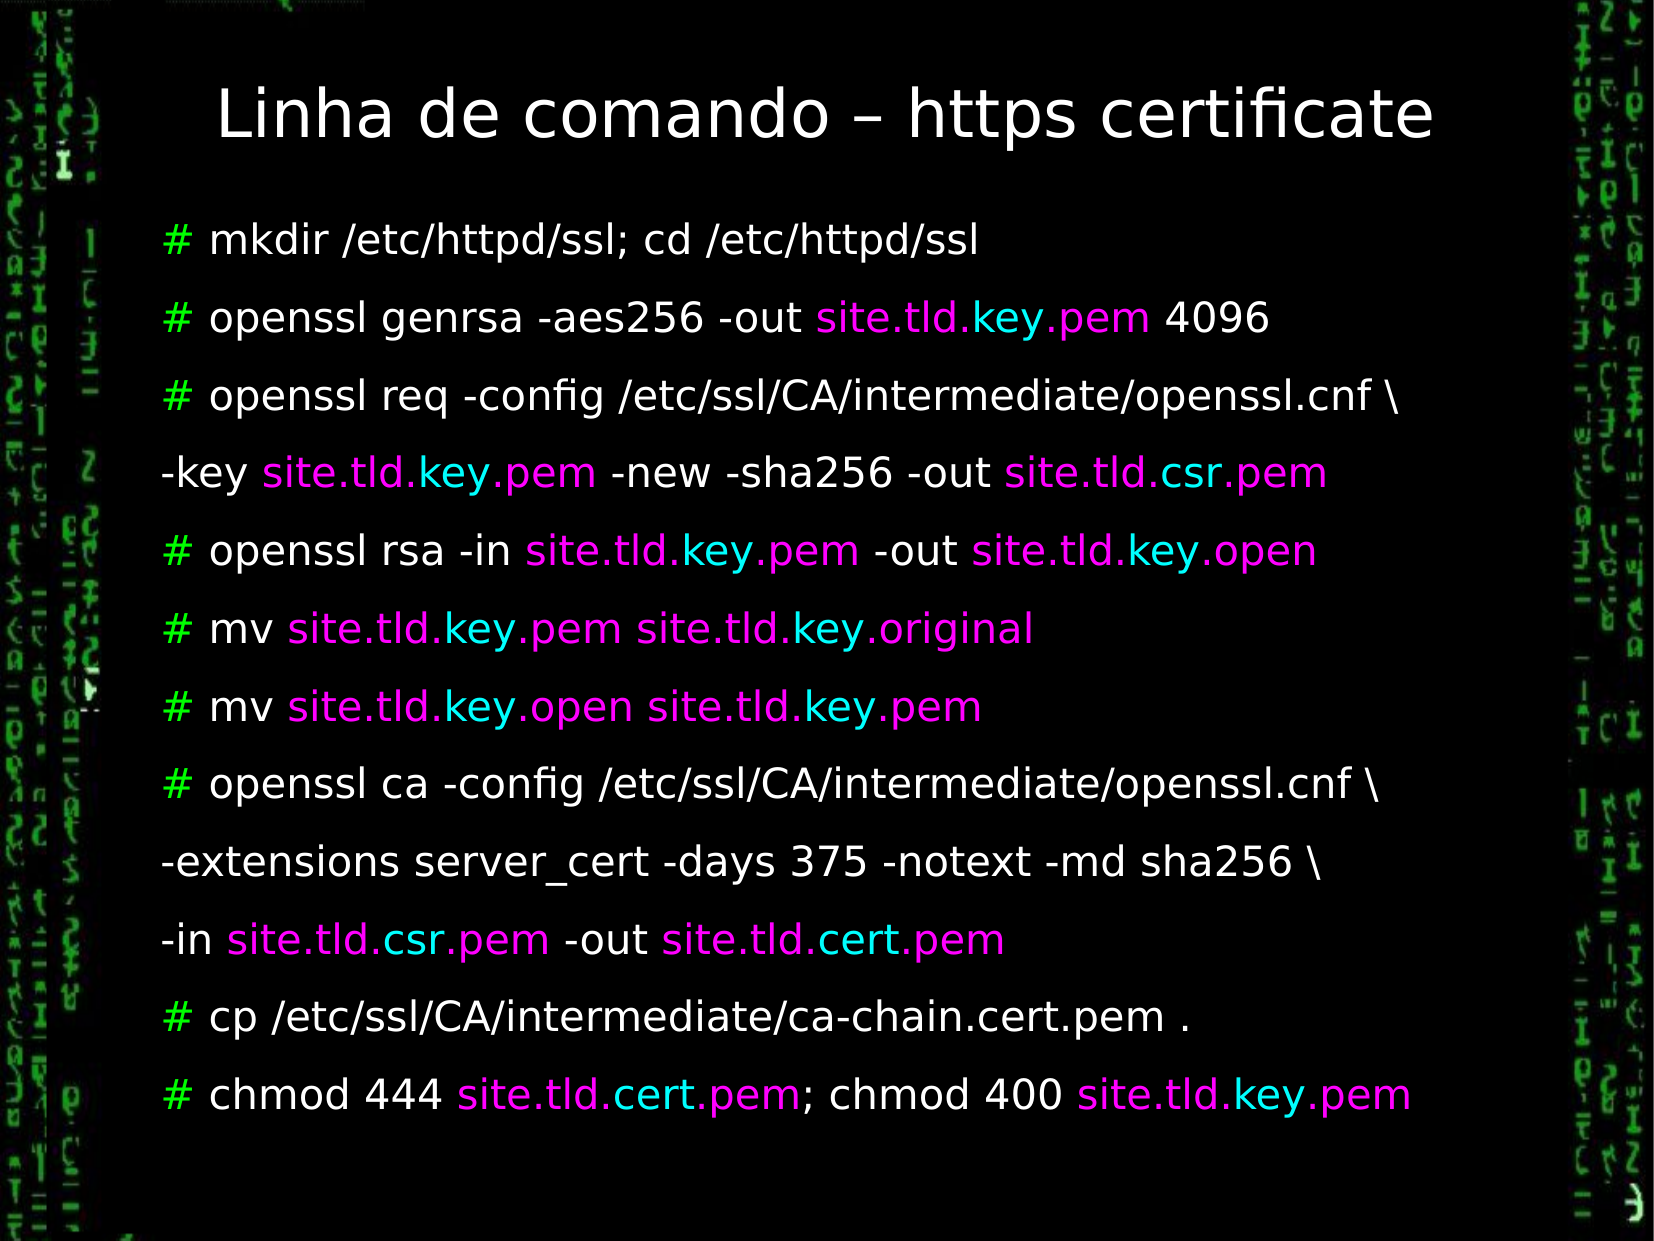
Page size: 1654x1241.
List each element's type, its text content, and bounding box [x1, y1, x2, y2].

title Linha de comando – https certificate [82, 49, 1571, 181]
list # mkdir /etc/httpd/ssl; cd /etc/httpd/ssl # openssl genrsa -aes256 -out site.tld.key.pem 4096 # openssl req -config /etc/ssl/CA/intermediate/openssl.cnf \ -key site.tld.key.pem -new -sha256 -out site.tld.csr.pem # openssl rsa -in site.tld.key.pem -out site.tld.key.open # mv site.tld.key.pem site.tld.key.original # mv site.tld.key.open site.tld.key.pem # openssl ca -config /etc/ssl/CA/intermediate/openssl.cnf \ -extensions server_cert -days 375 -notext -md sha256 \ -in site.tld.csr.pem -out site.tld.cert.pem # cp /etc/ssl/CA/intermediate/ca-chain.cert.pem . # chmod 444 site.tld.cert.pem; chmod 400 site.tld.key.pem [89, 215, 1560, 1206]
picture [0, 0, 1654, 1241]
